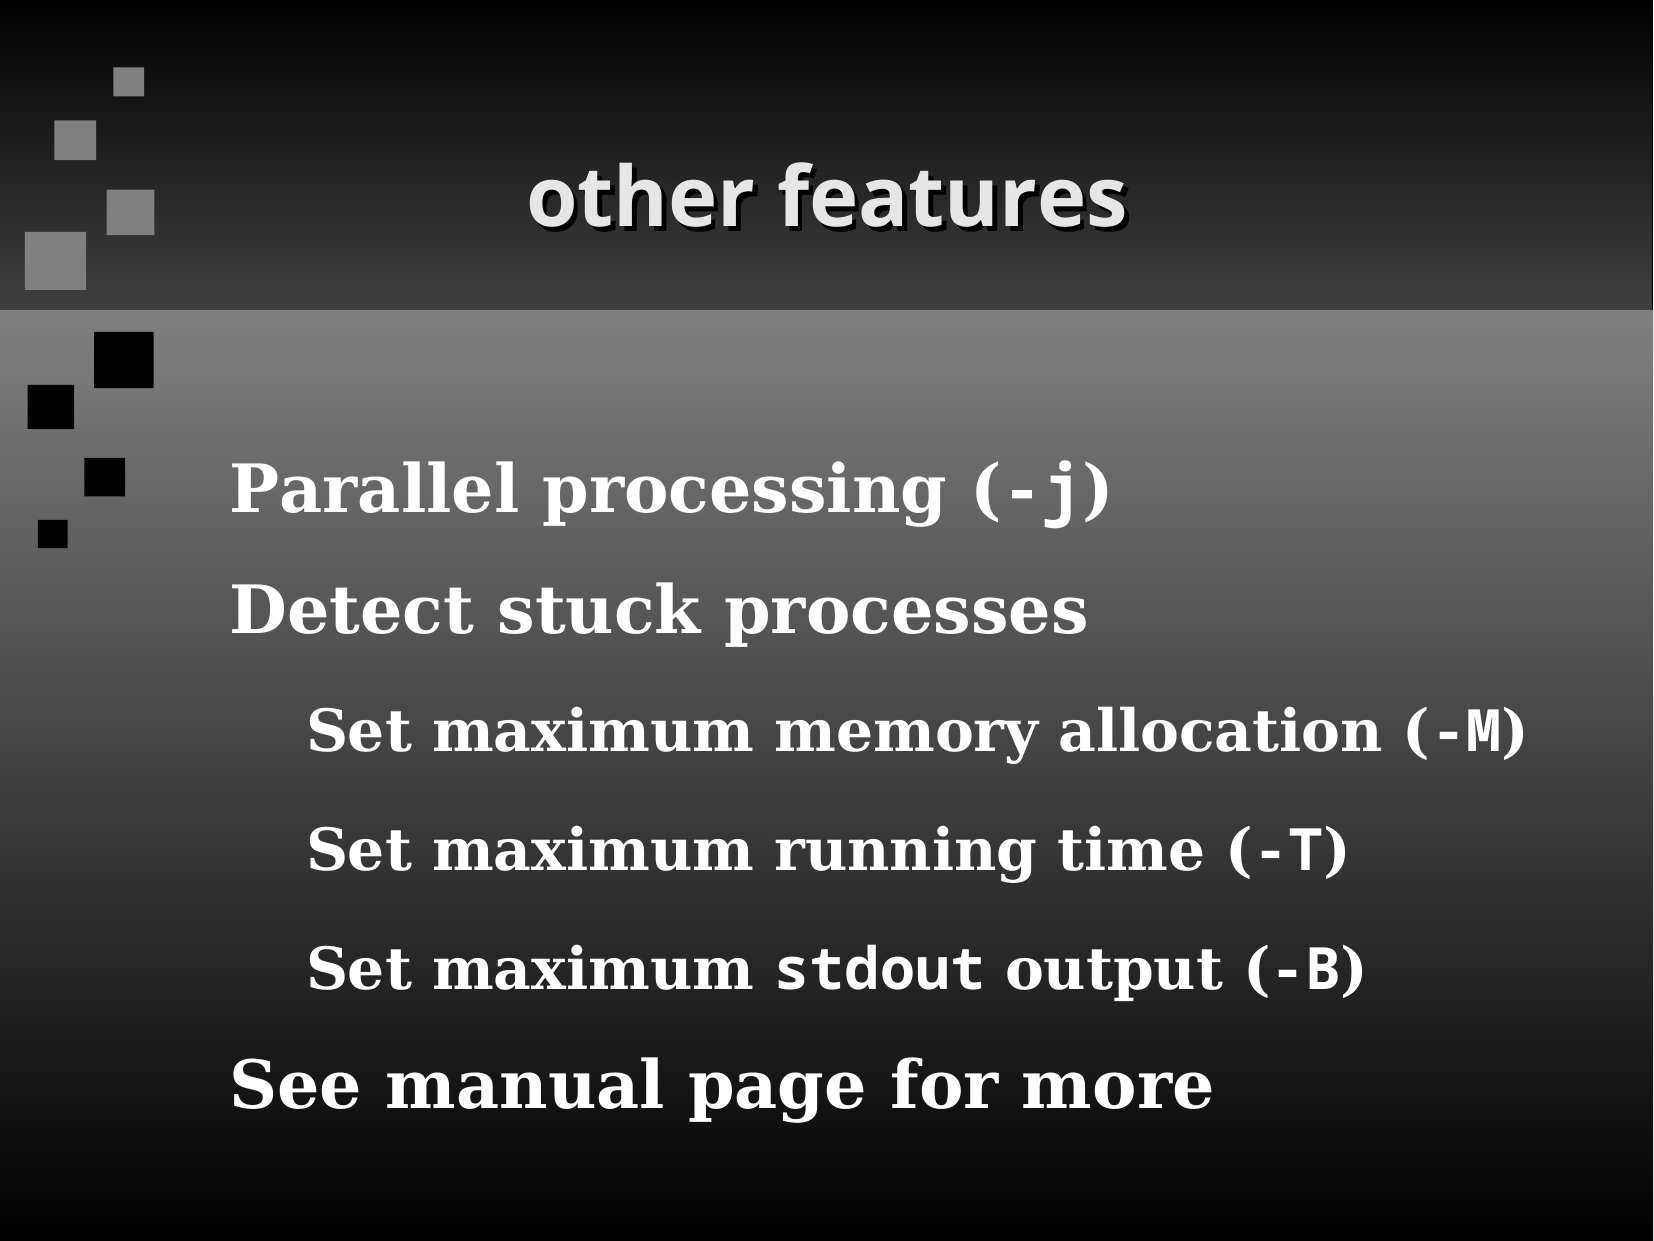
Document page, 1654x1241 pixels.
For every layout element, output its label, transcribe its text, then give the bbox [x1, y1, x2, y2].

title other features [121, 91, 1534, 299]
list Parallel processing (-j) Detect stuck processes Set maximum memory allocation (-M) Set maximum running time (-T) Set maximum stdout output (-B) See manual page for more [211, 395, 1596, 1185]
